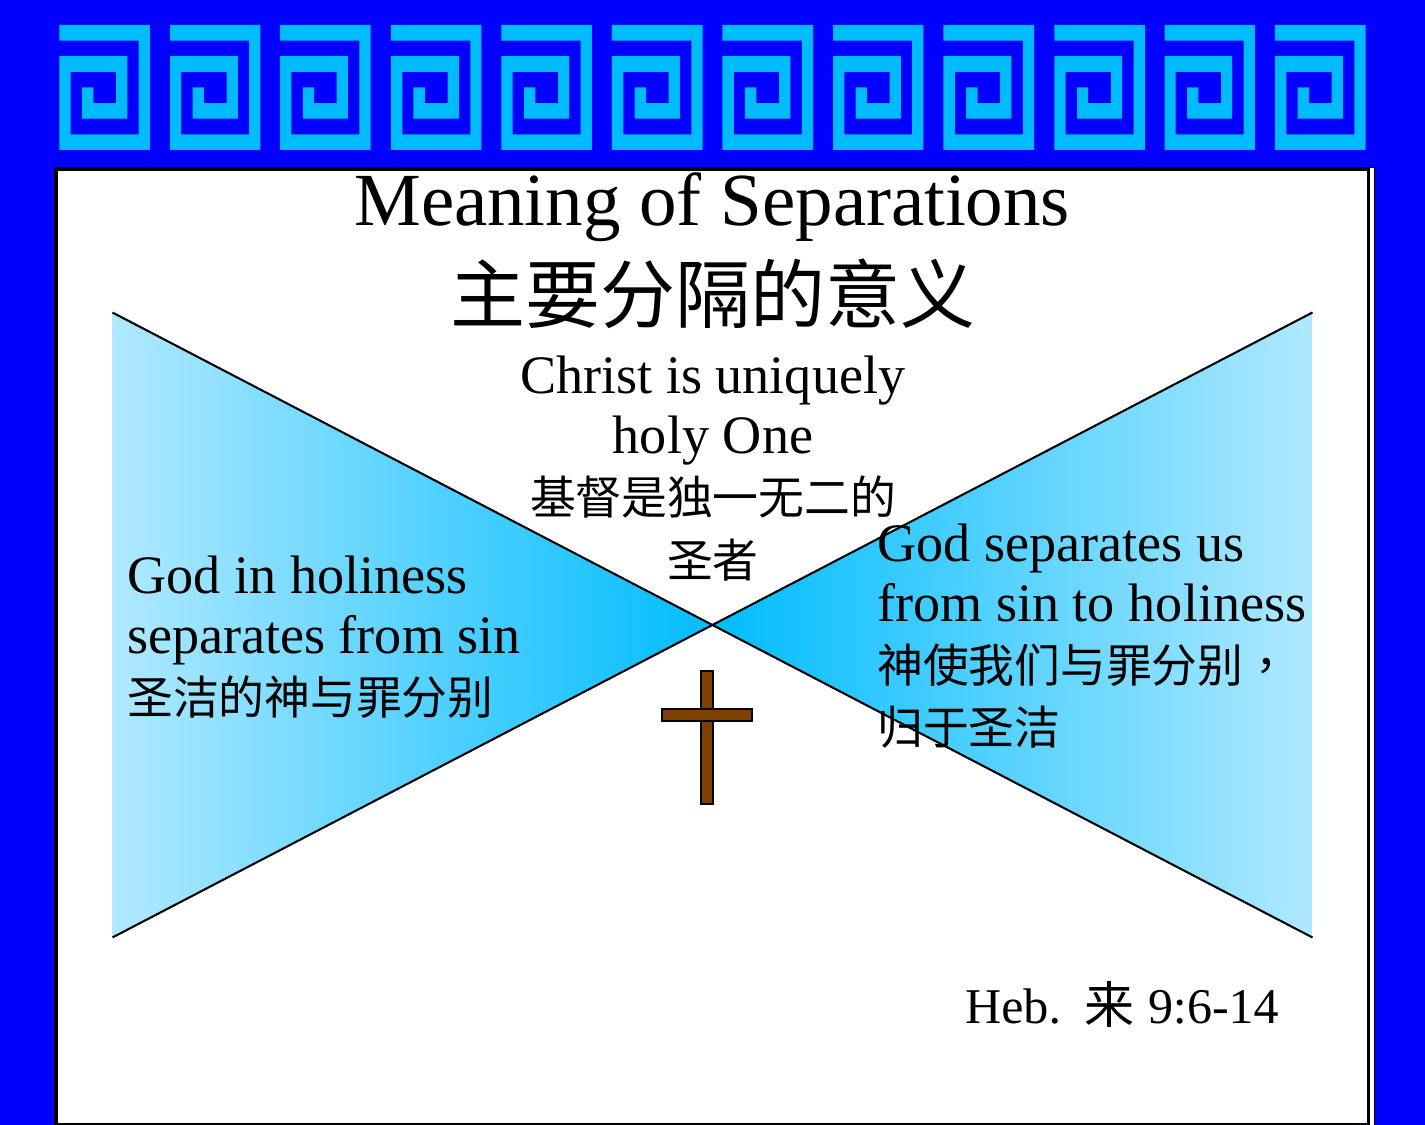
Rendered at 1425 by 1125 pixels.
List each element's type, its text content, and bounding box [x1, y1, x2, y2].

text_box Heb. 来9:6-14 [950, 962, 1326, 1046]
text_box God separates us from sin to holiness神使我们与罪分别，归于圣洁 [862, 505, 1338, 767]
text_box [947, 346, 1313, 505]
text_box [990, 767, 1313, 936]
text_box [661, 671, 753, 804]
title Meaning of Separations 主要分隔的意义 [75, 157, 1351, 346]
text_box [112, 736, 495, 936]
text_box [717, 599, 862, 701]
text_box [112, 346, 500, 537]
text_box Christ is uniquely holy One 基督是独一无二的圣者 [500, 338, 926, 599]
text_box God in holiness separates from sin 圣洁的神与罪分别 [112, 537, 663, 736]
text_box [663, 601, 708, 649]
